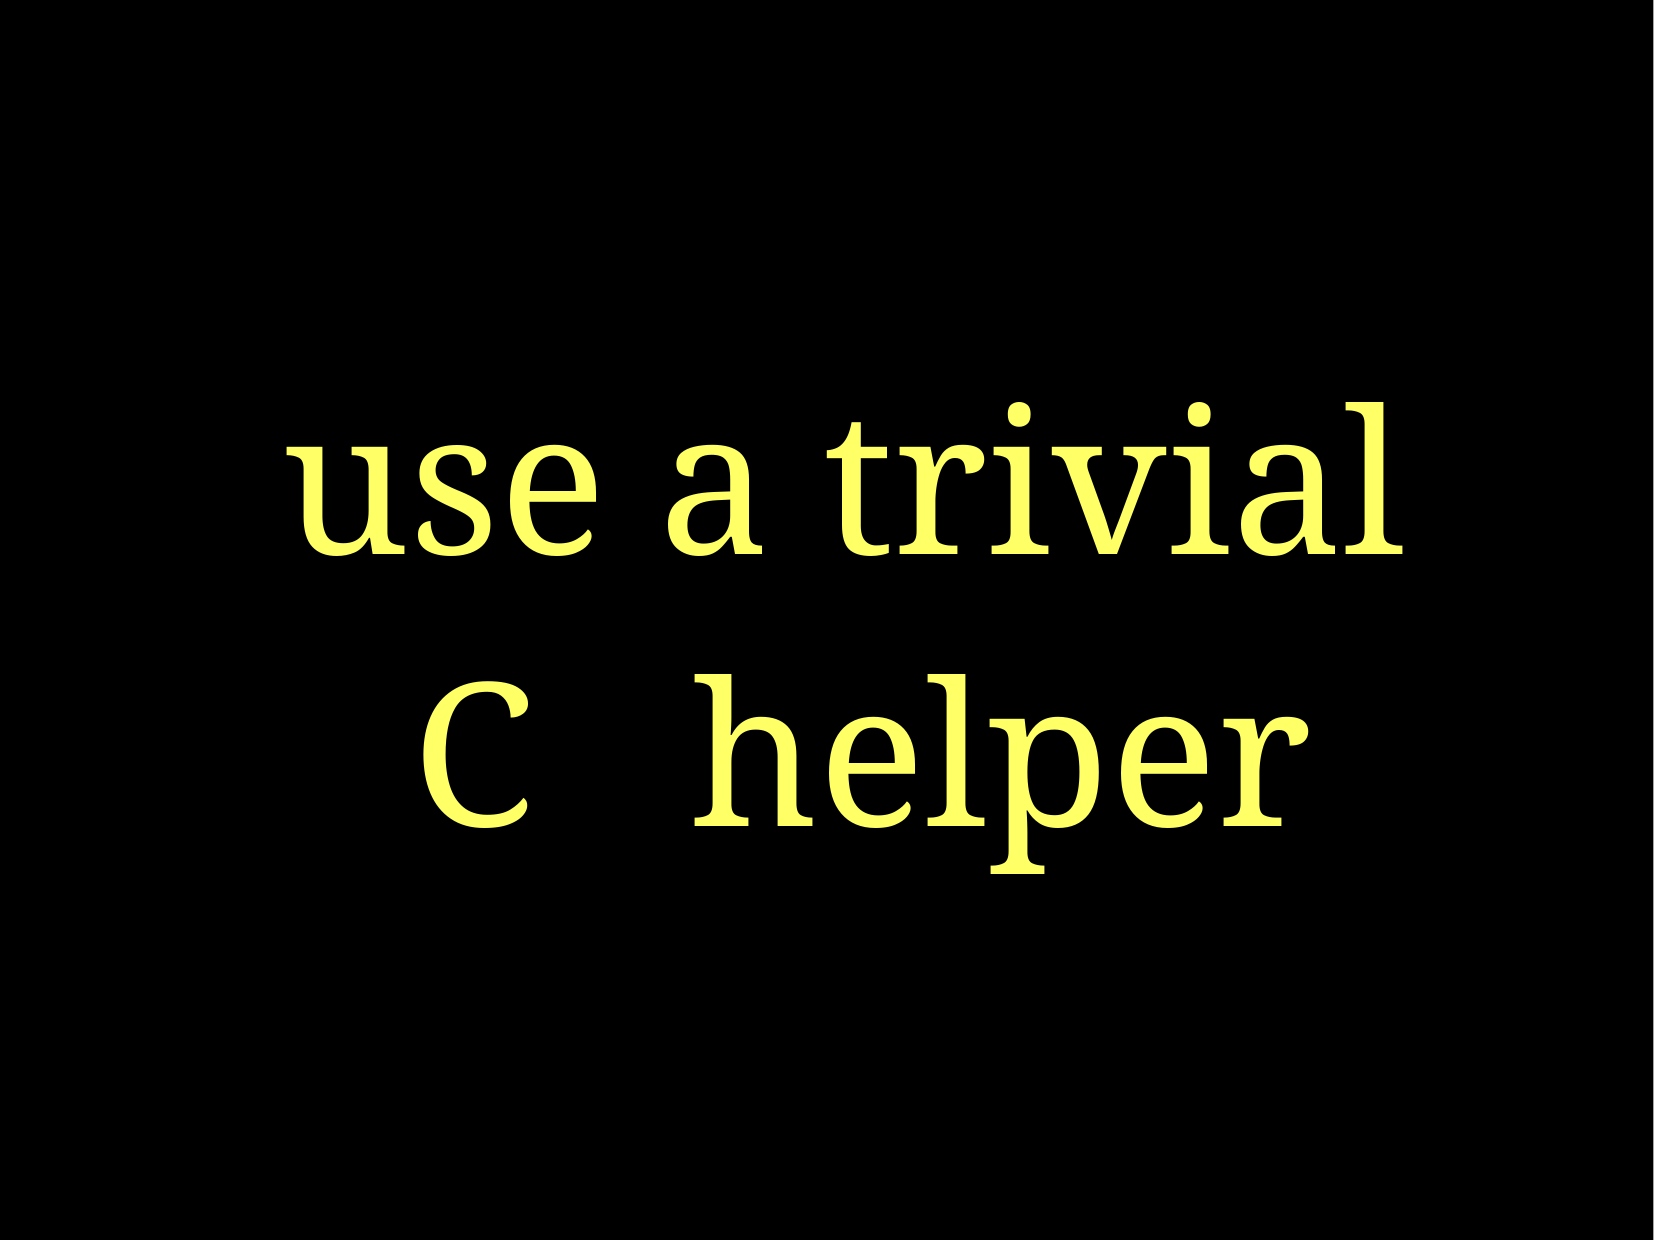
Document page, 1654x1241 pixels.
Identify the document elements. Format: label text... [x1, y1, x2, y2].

subtitle use a trivial C helper [0, 0, 1654, 1226]
